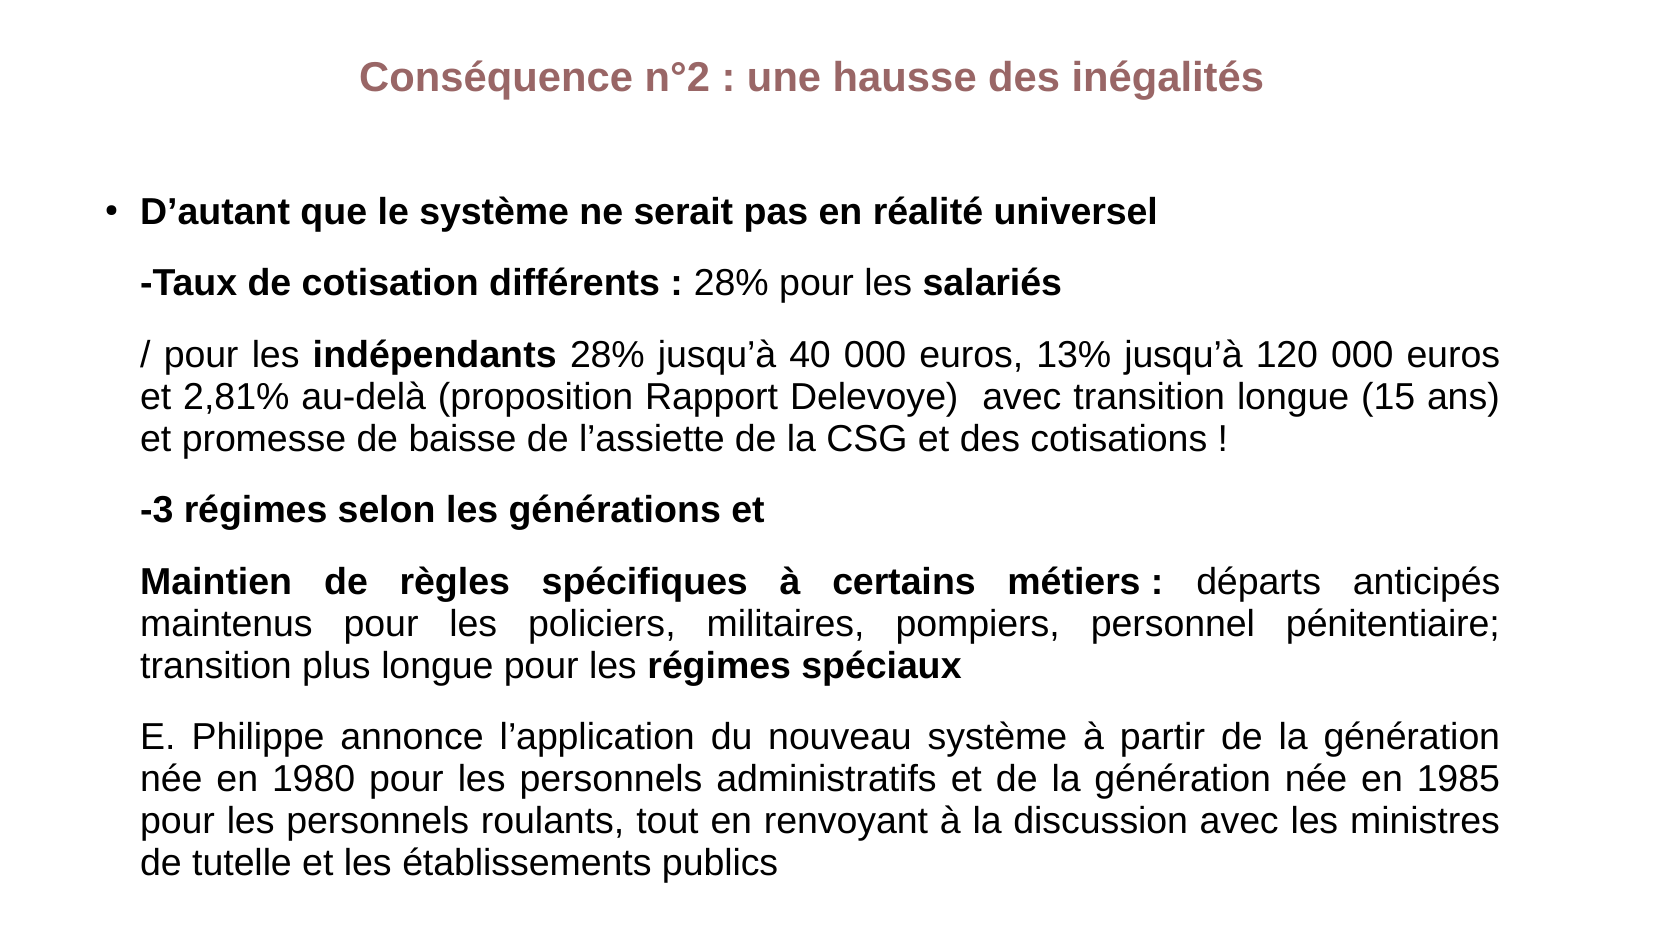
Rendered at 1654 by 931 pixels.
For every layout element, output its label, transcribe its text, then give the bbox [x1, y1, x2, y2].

title Conséquence n°2 : une hausse des inégalités [0, 30, 1636, 124]
text_box D’autant que le système ne serait pas en réalité universel -Taux de cotisation différents : 28% pour les salariés / pour les indépendants 28% jusqu’à 40 000 euros, 13% jusqu’à 120 000 euros et 2,81% au-delà (proposition Rapport Delevoye) avec transition longue (15 ans) et promesse de baisse de l’assiette de la CSG et des cotisations ! -3 régimes selon les générations et Maintien de règles spécifiques à certains métiers : départs anticipés maintenus pour les policiers, militaires, pompiers, personnel pénitentiaire; transition plus longue pour les régimes spéciaux E. Philippe annonce l’application du nouveau système à partir de la génération née en 1980 pour les personnels administratifs et de la génération née en 1985 pour les personnels roulants, tout en renvoyant à la discussion avec les ministres de tutelle et les établissements publics [90, 39, 1516, 931]
